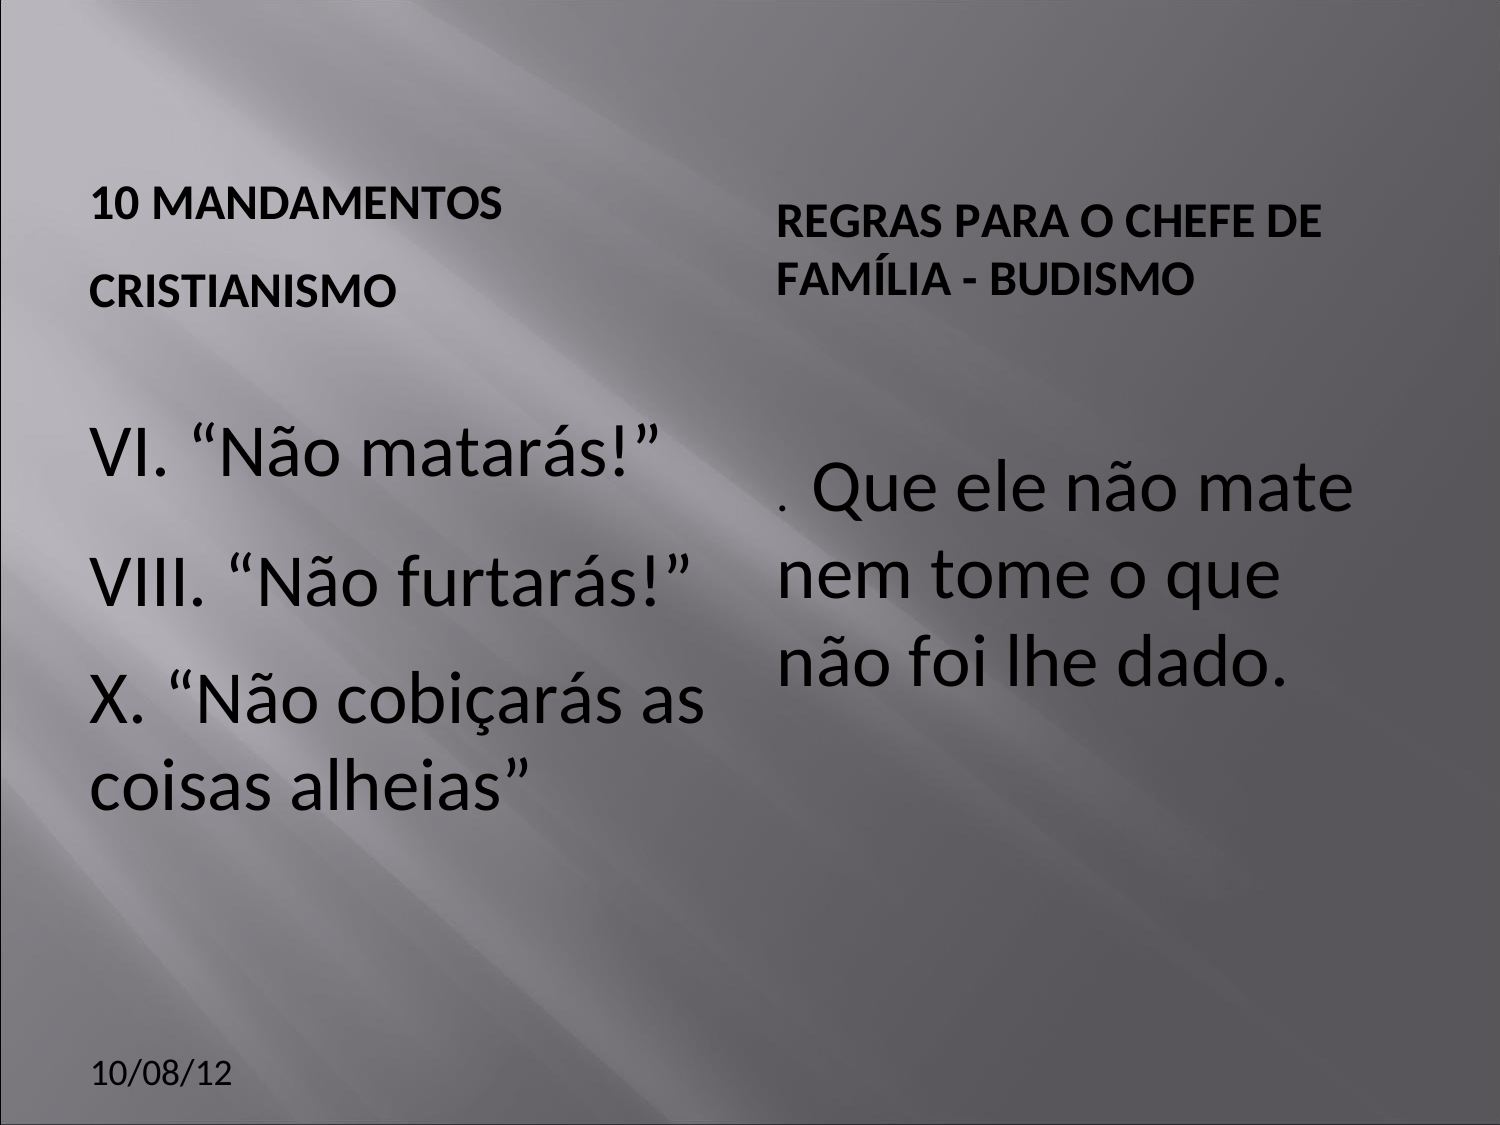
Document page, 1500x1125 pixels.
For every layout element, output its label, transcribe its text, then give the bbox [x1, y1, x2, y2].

text_box 10/08/12 [75, 1042, 425, 1125]
text_box VI. “Não matarás!” VIII. “Não furtarás!” X. “Não cobiçarás as coisas alheias” [74, 397, 738, 1058]
text_box . Que ele não mate nem tome o que não foi lhe dado. [761, 432, 1426, 1006]
text_box REGRAS PARA O CHEFE DE FAMÍLIA - BUDISMO [761, 40, 1426, 315]
picture [0, 0, 1500, 1125]
text_box 10 MANDAMENTOS CRISTIANISMO [74, 57, 738, 327]
